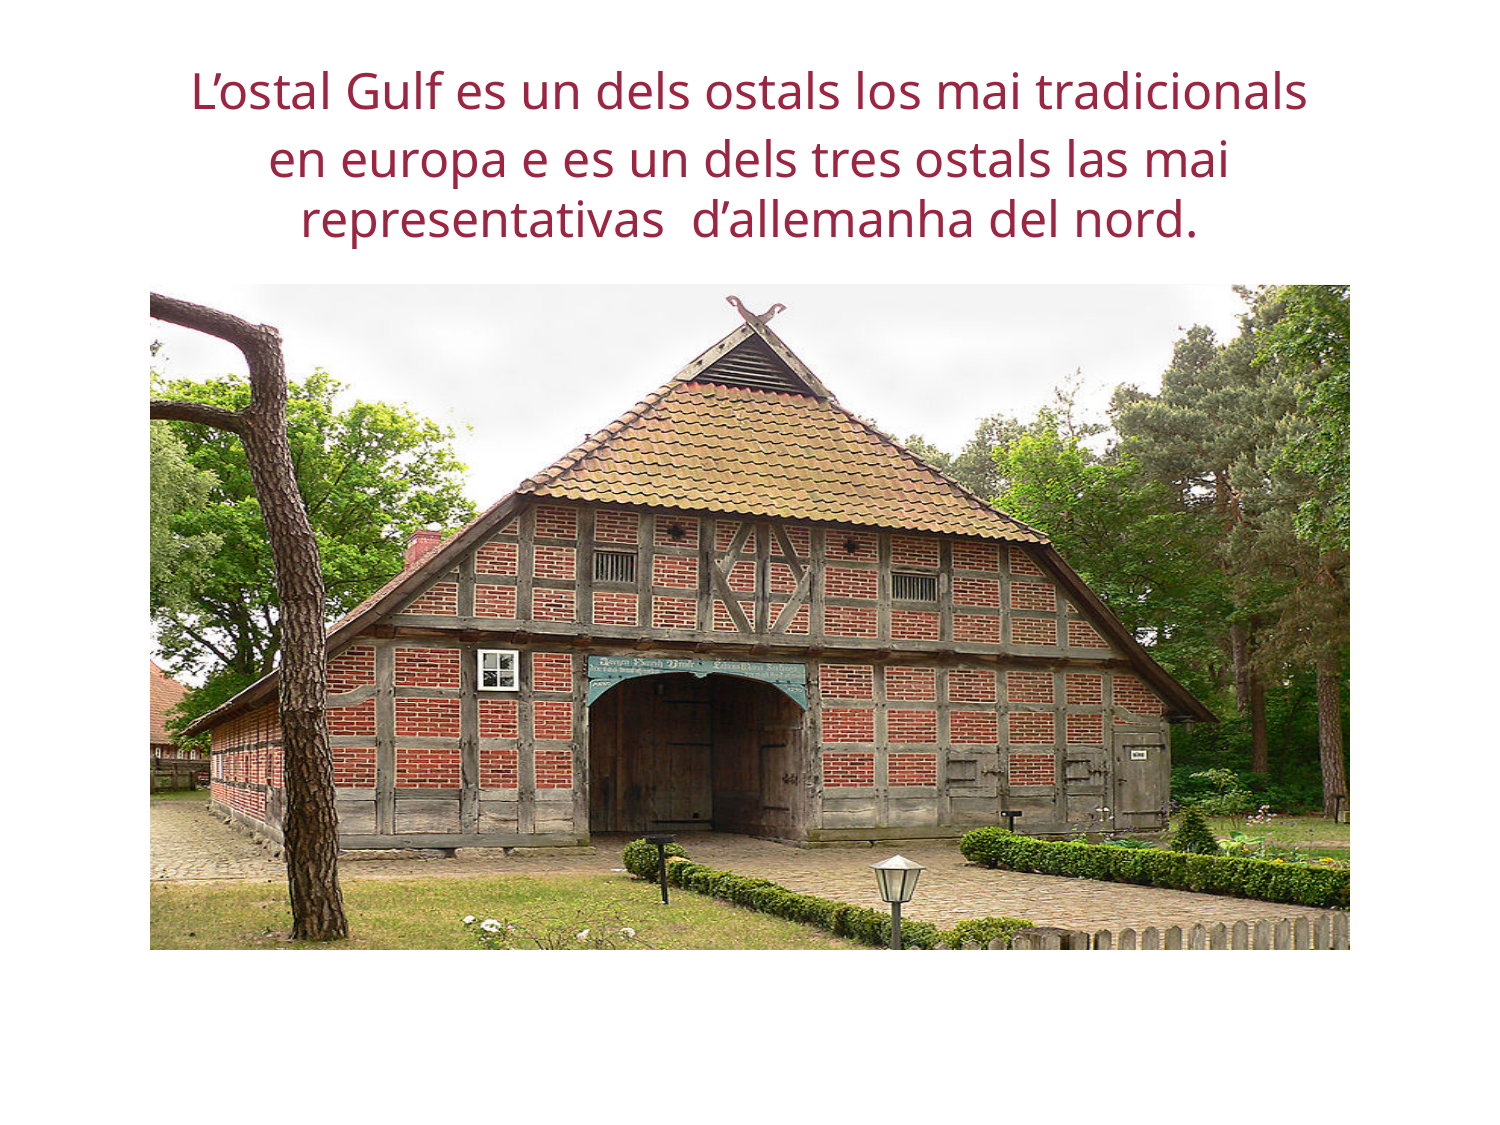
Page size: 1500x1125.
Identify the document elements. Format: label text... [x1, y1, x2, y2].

title L’ostal Gulf es un dels ostals los mai tradicionals en europa e es un dels tres ostals las mai representativas d’allemanha del nord. [150, 82, 1350, 225]
picture [150, 284, 1350, 950]
